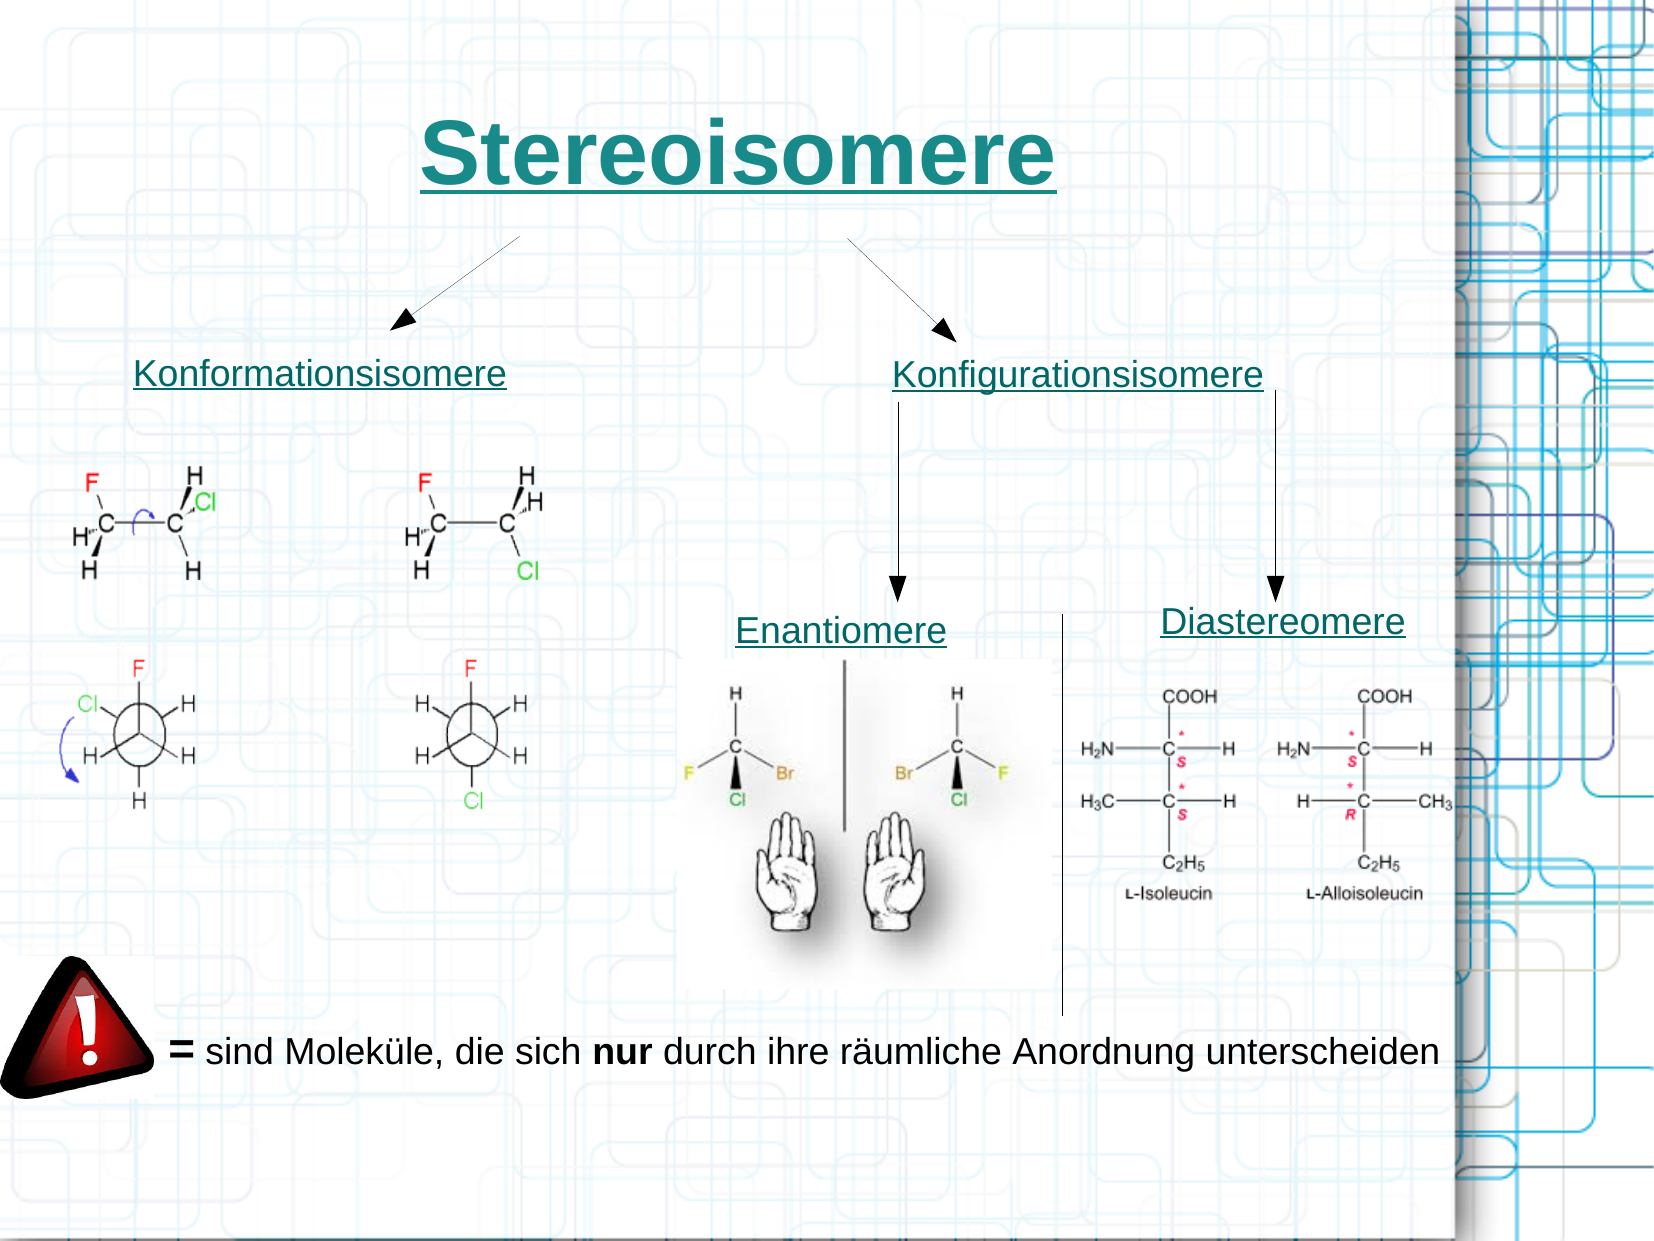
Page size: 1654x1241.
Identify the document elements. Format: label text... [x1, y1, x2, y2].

title Stereoisomere [59, 49, 1418, 257]
picture [0, 0, 1654, 1241]
text_box Diastereomere [1145, 592, 1441, 650]
text_box = sind Moleküle, die sich nur durch ihre räumliche Anordnung unterscheiden [154, 1015, 1560, 1083]
text_box Konfigurationsisomere [877, 346, 1515, 404]
text_box Konformationsisomere [118, 344, 957, 402]
text_box Enantiomere [720, 602, 1158, 672]
